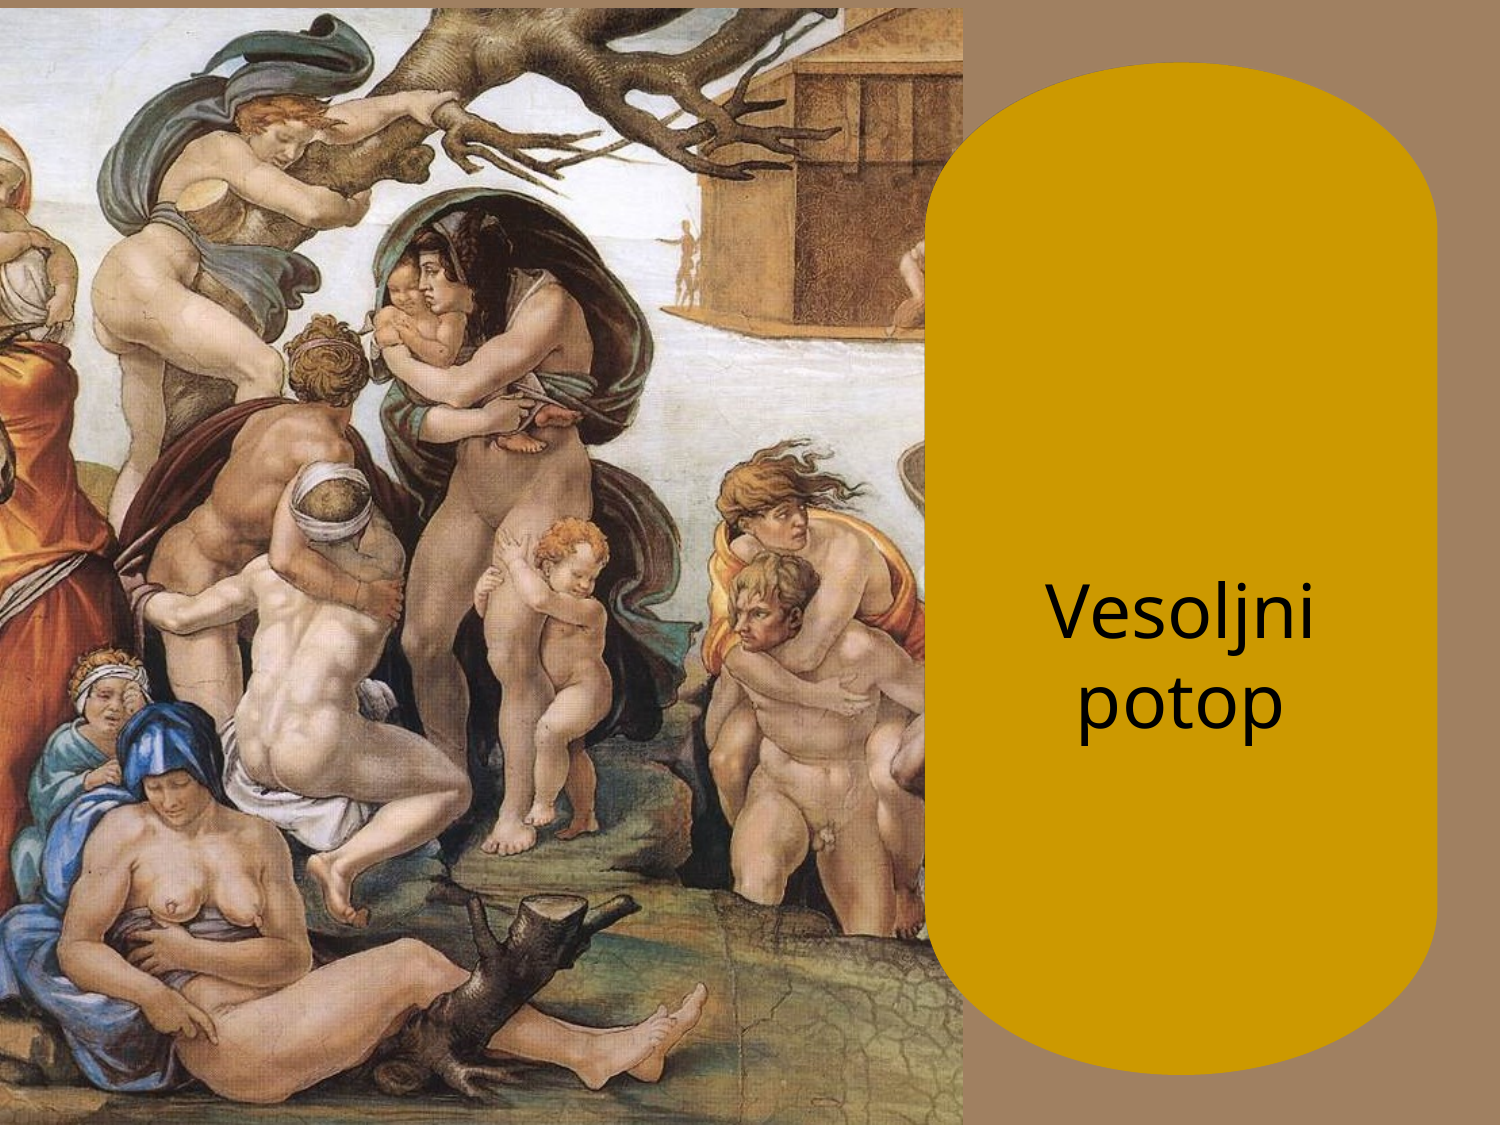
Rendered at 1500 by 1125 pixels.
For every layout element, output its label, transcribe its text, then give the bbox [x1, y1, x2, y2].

text_box Vesoljni potop [924, 62, 1438, 1075]
picture [0, 8, 963, 1125]
